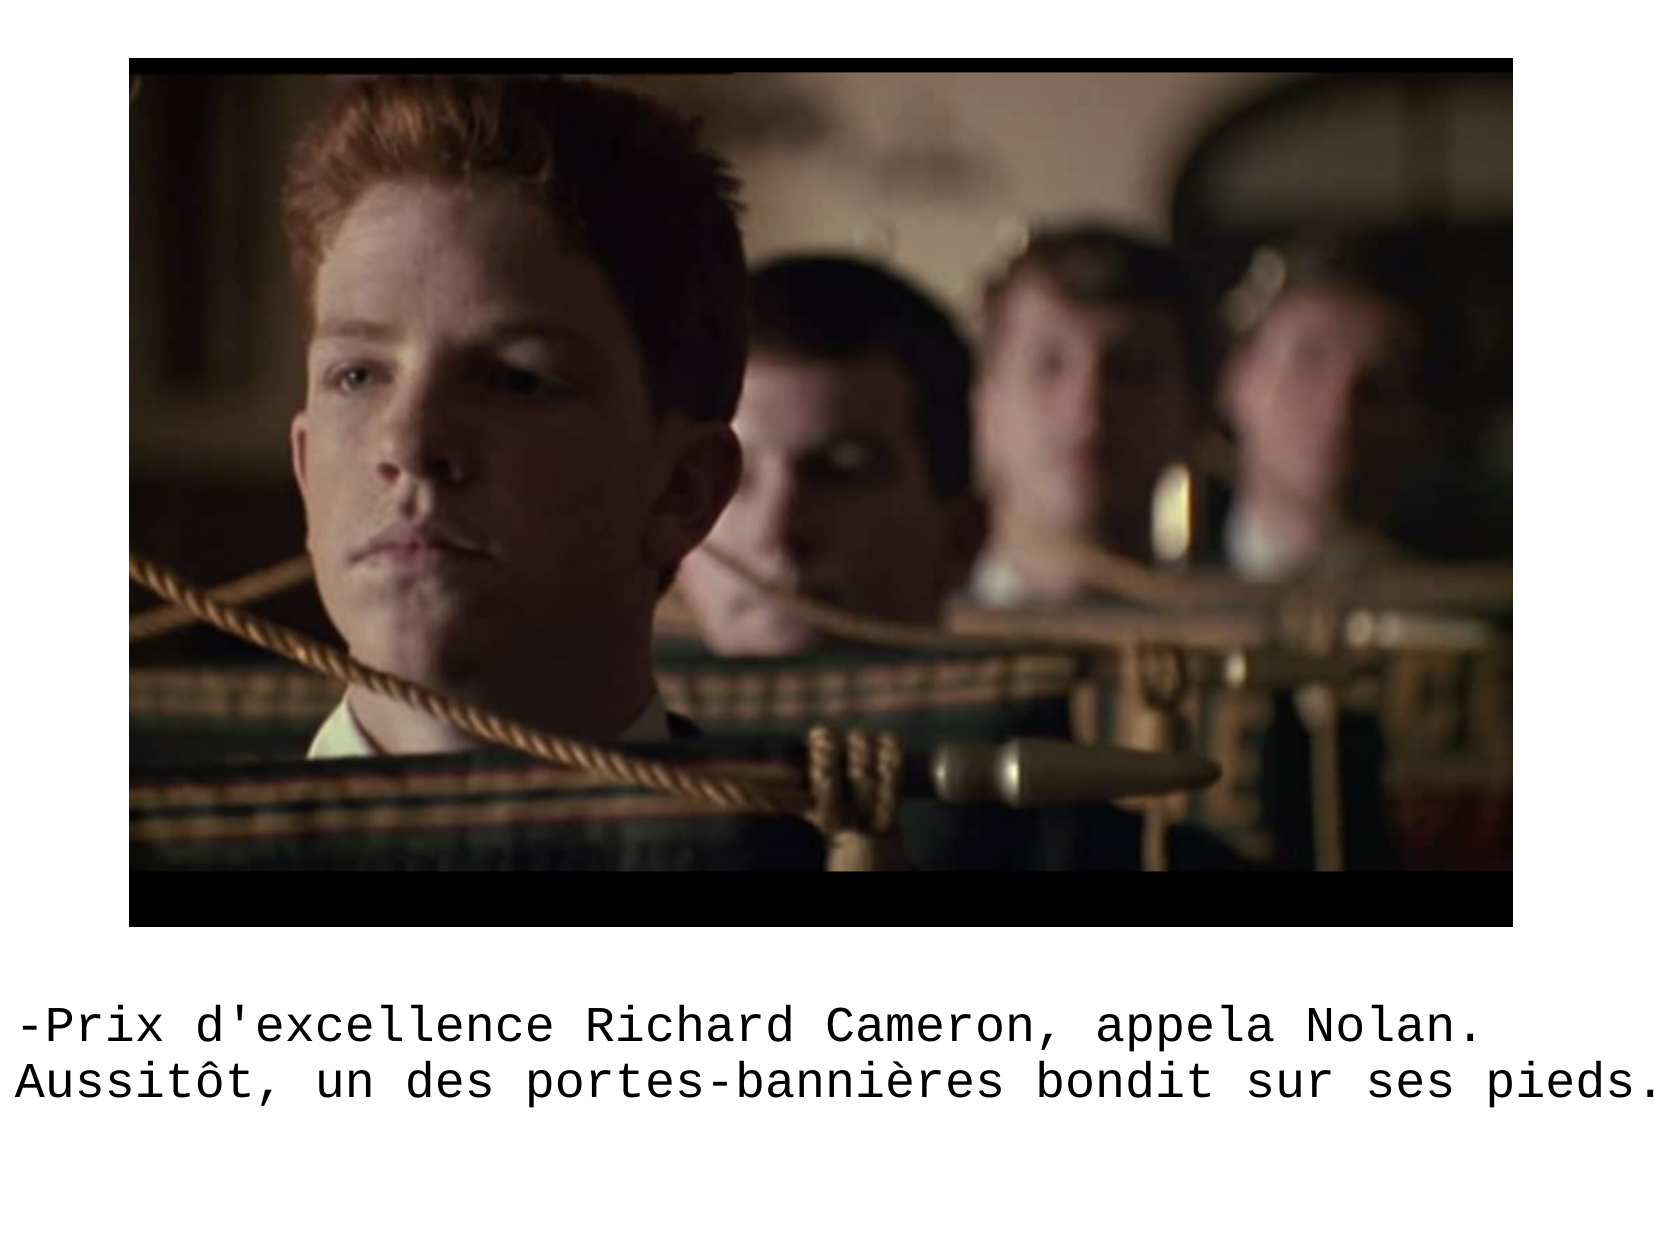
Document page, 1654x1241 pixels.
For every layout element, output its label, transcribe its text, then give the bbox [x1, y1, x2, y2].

text_box -Prix d'excellence Richard Cameron, appela Nolan. Aussitôt, un des portes-bannières bondit sur ses pieds. [0, 992, 1654, 1146]
picture [129, 58, 1513, 927]
